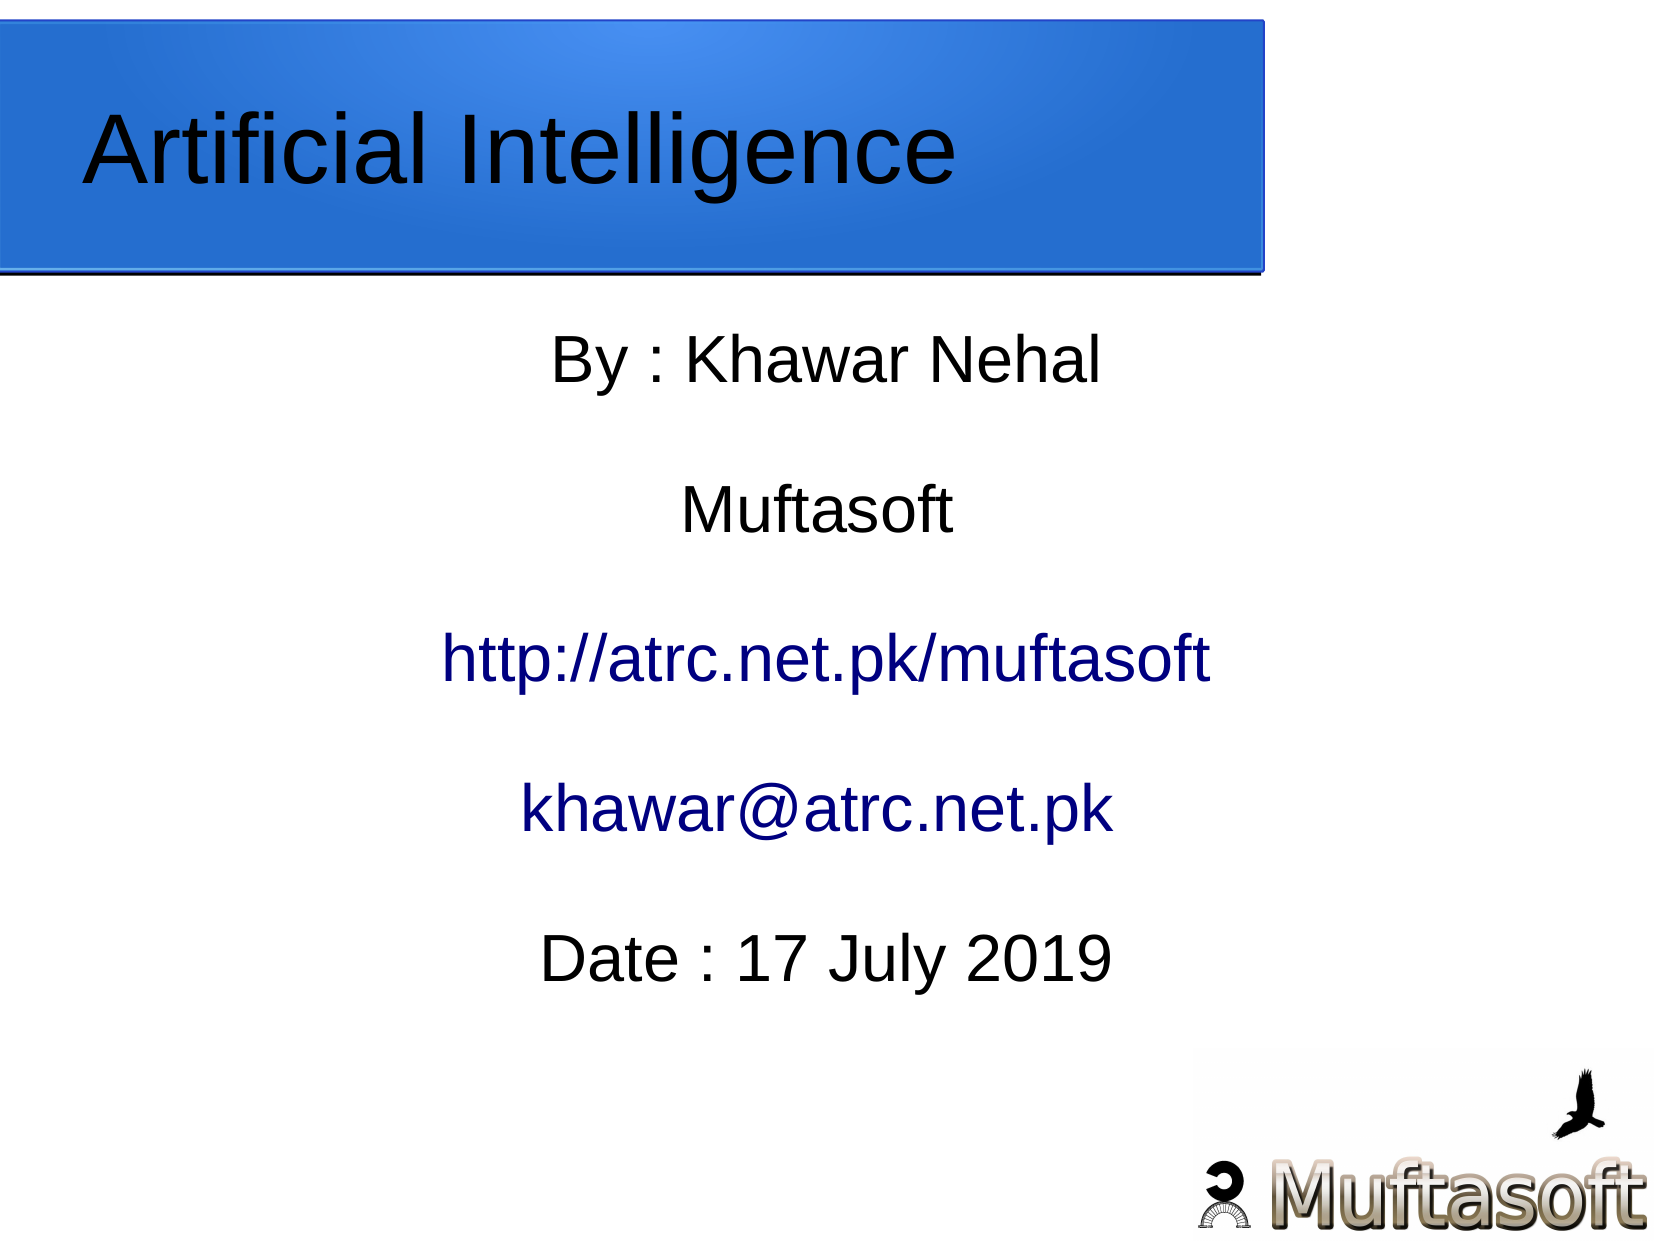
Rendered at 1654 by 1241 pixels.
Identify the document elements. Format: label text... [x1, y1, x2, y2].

subtitle By : Khawar Nehal Muftasoft http://atrc.net.pk/muftasoft khawar@atrc.net.pk Date : 17 July 2019 [82, 299, 1571, 1019]
picture [1193, 1048, 1654, 1241]
title Artificial Intelligence [82, 47, 1235, 252]
